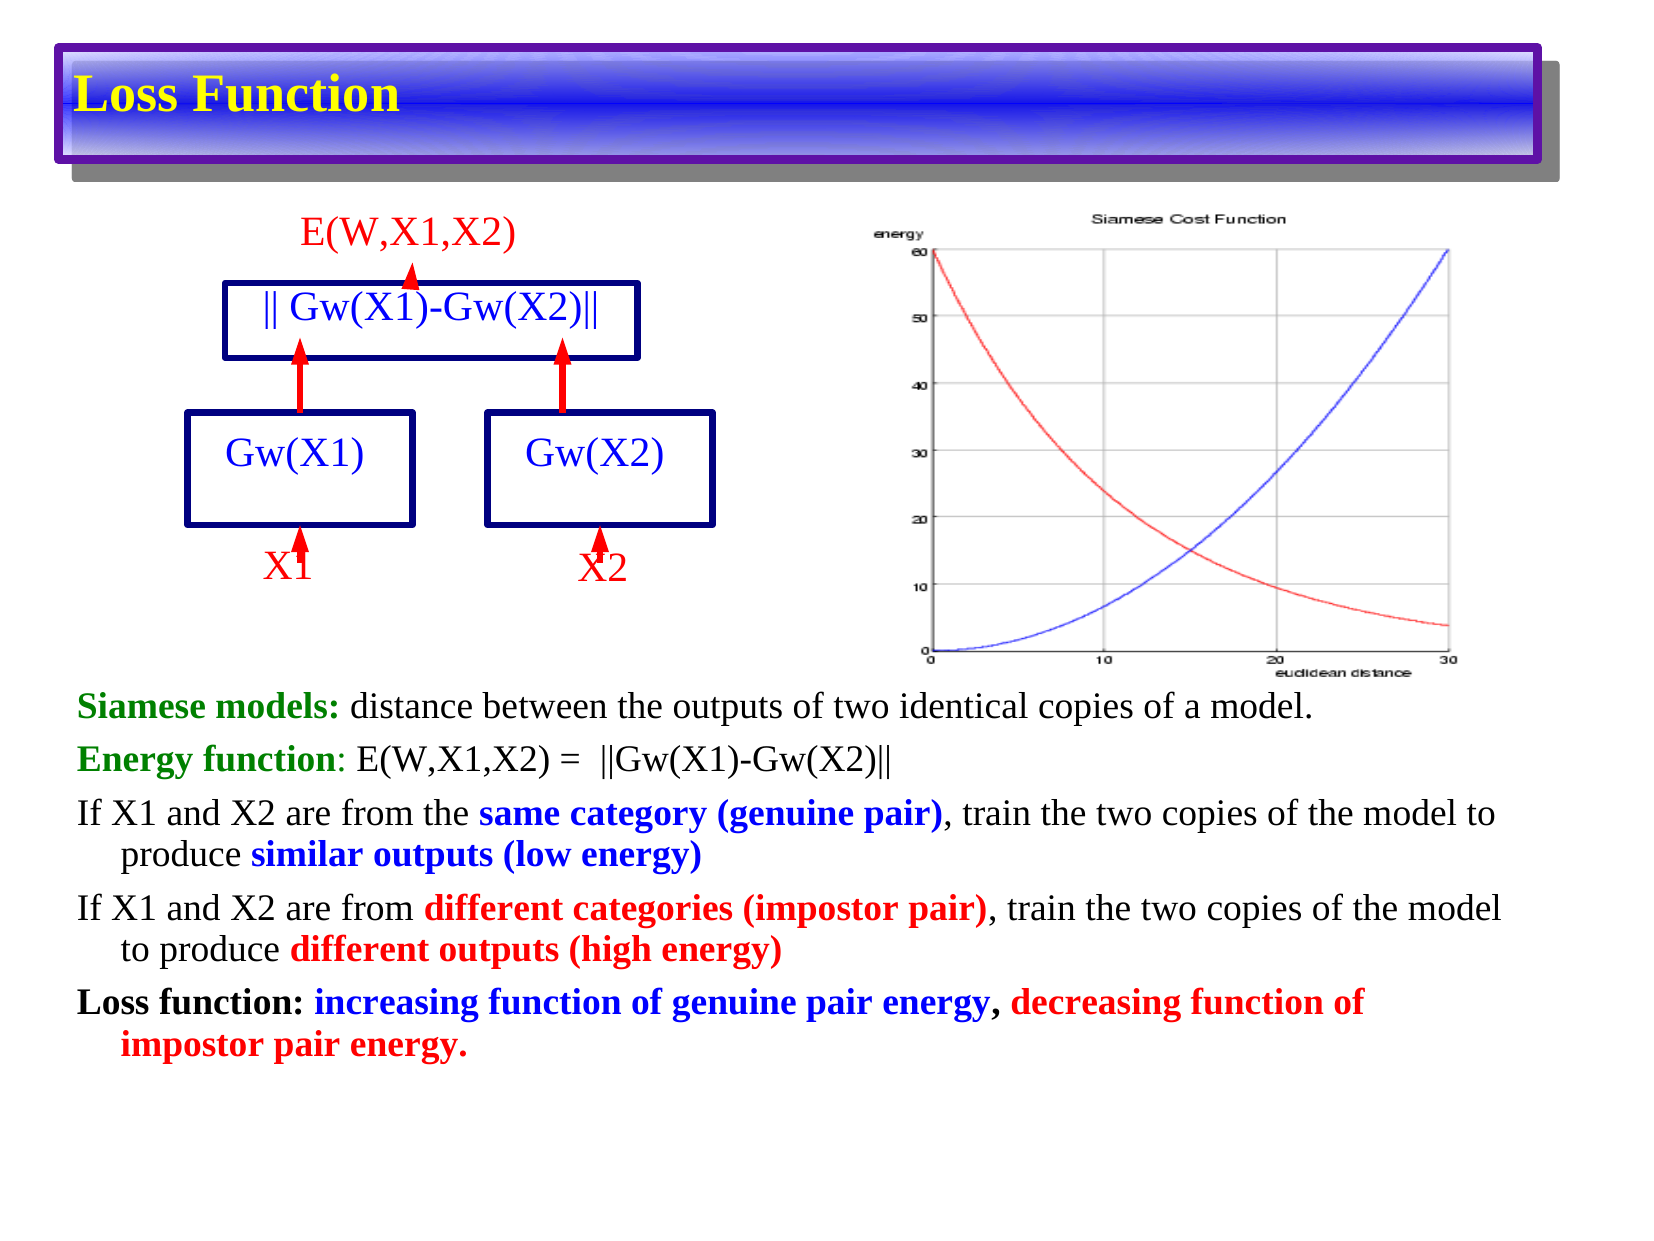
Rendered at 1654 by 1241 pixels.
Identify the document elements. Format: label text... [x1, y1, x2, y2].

text_box E(W,X1,X2) [300, 207, 517, 266]
text_box X2 [577, 544, 629, 603]
picture [852, 212, 1546, 690]
text_box X1 [262, 542, 314, 601]
text_box Loss Function [58, 47, 1538, 160]
text_box Gw(X1) [225, 429, 365, 488]
text_box Siamese models: distance between the outputs of two identical copies of a model. Energy function: E(W,X1,X2) = ||Gw(X1)-Gw(X2)|| If X1 and X2 are from the same category (genuine pair), train the two copies of the model to produce similar outputs (low energy) If X1 and X2 are from different categories (impostor pair), train the two copies of the model to produce different outputs (high energy) Loss function: increasing function of genuine pair energy, decreasing function of impostor pair energy. [67, 685, 1517, 1173]
text_box Gw(X2) [525, 429, 665, 488]
text_box || Gw(X1)-Gw(X2)|| [262, 282, 600, 341]
